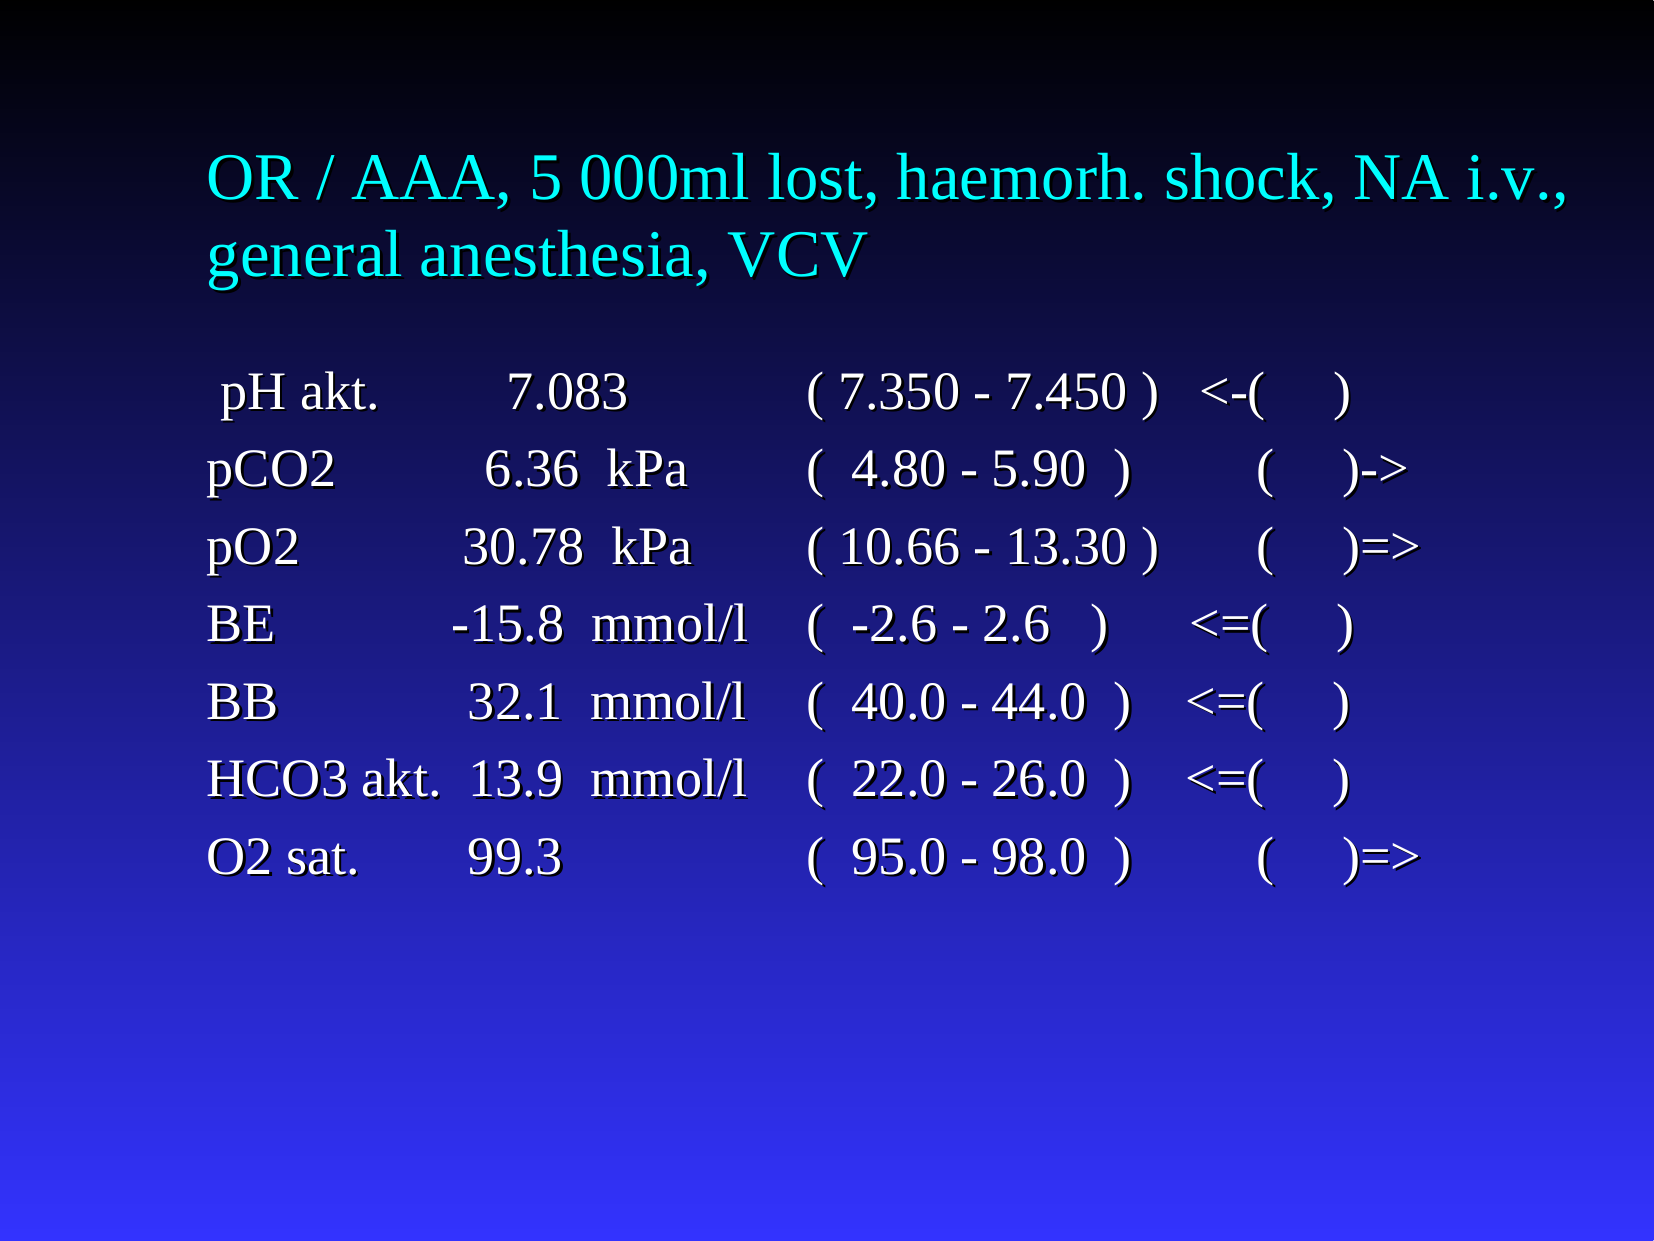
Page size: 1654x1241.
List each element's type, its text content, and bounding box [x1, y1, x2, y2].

list pH akt. 7.083 ( 7.350 - 7.450 ) <-( ) pCO2 6.36 kPa ( 4.80 - 5.90 ) ( )-> pO2 30.78 kPa ( 10.66 - 13.30 ) ( )=> BE -15.8 mmol/l ( -2.6 - 2.6 ) <=( ) BB 32.1 mmol/l ( 40.0 - 44.0 ) <=( ) HCO3 akt. 13.9 mmol/l ( 22.0 - 26.0 ) <=( ) O2 sat. 99.3 ( 95.0 - 98.0 ) ( )=> [206, 358, 1613, 1103]
title OR / AAA, 5 000ml lost, haemorh. shock, NA i.v., general anesthesia, VCV [206, 110, 1613, 317]
